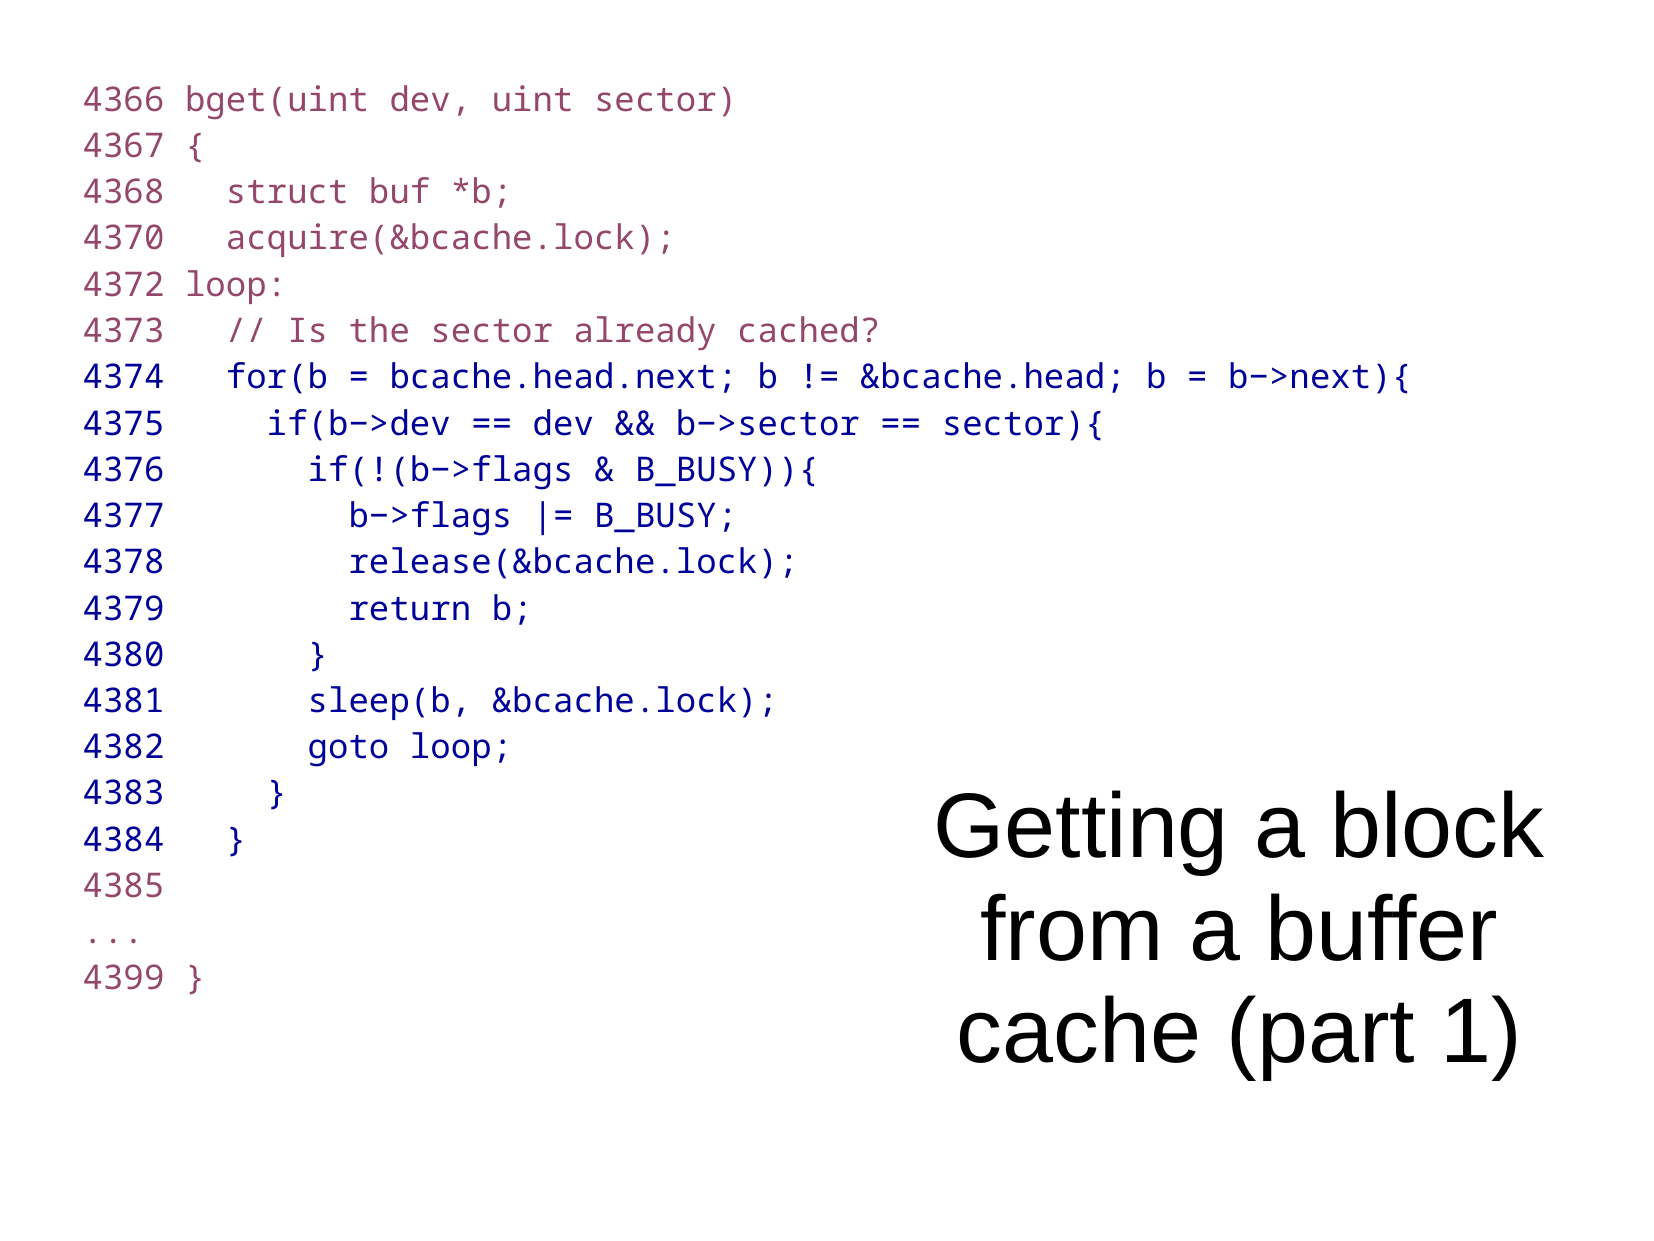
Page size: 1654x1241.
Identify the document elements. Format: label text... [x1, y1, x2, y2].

list 4366 bget(uint dev, uint sector) 4367 { 4368 struct buf *b; 4370 acquire(&bcache.lock); 4372 loop: 4373 // Is the sector already cached? 4374 for(b = bcache.head.next; b != &bcache.head; b = b−>next){ 4375 if(b−>dev == dev && b−>sector == sector){ 4376 if(!(b−>flags & B_BUSY)){ 4377 b−>flags |= B_BUSY; 4378 release(&bcache.lock); 4379 return b; 4380 } 4381 sleep(b, &bcache.lock); 4382 goto loop; 4383 } 4384 } 4385 ... 4399 } [82, 75, 1571, 1010]
title Getting a block from a buffer cache (part 1) [904, 774, 1576, 1083]
